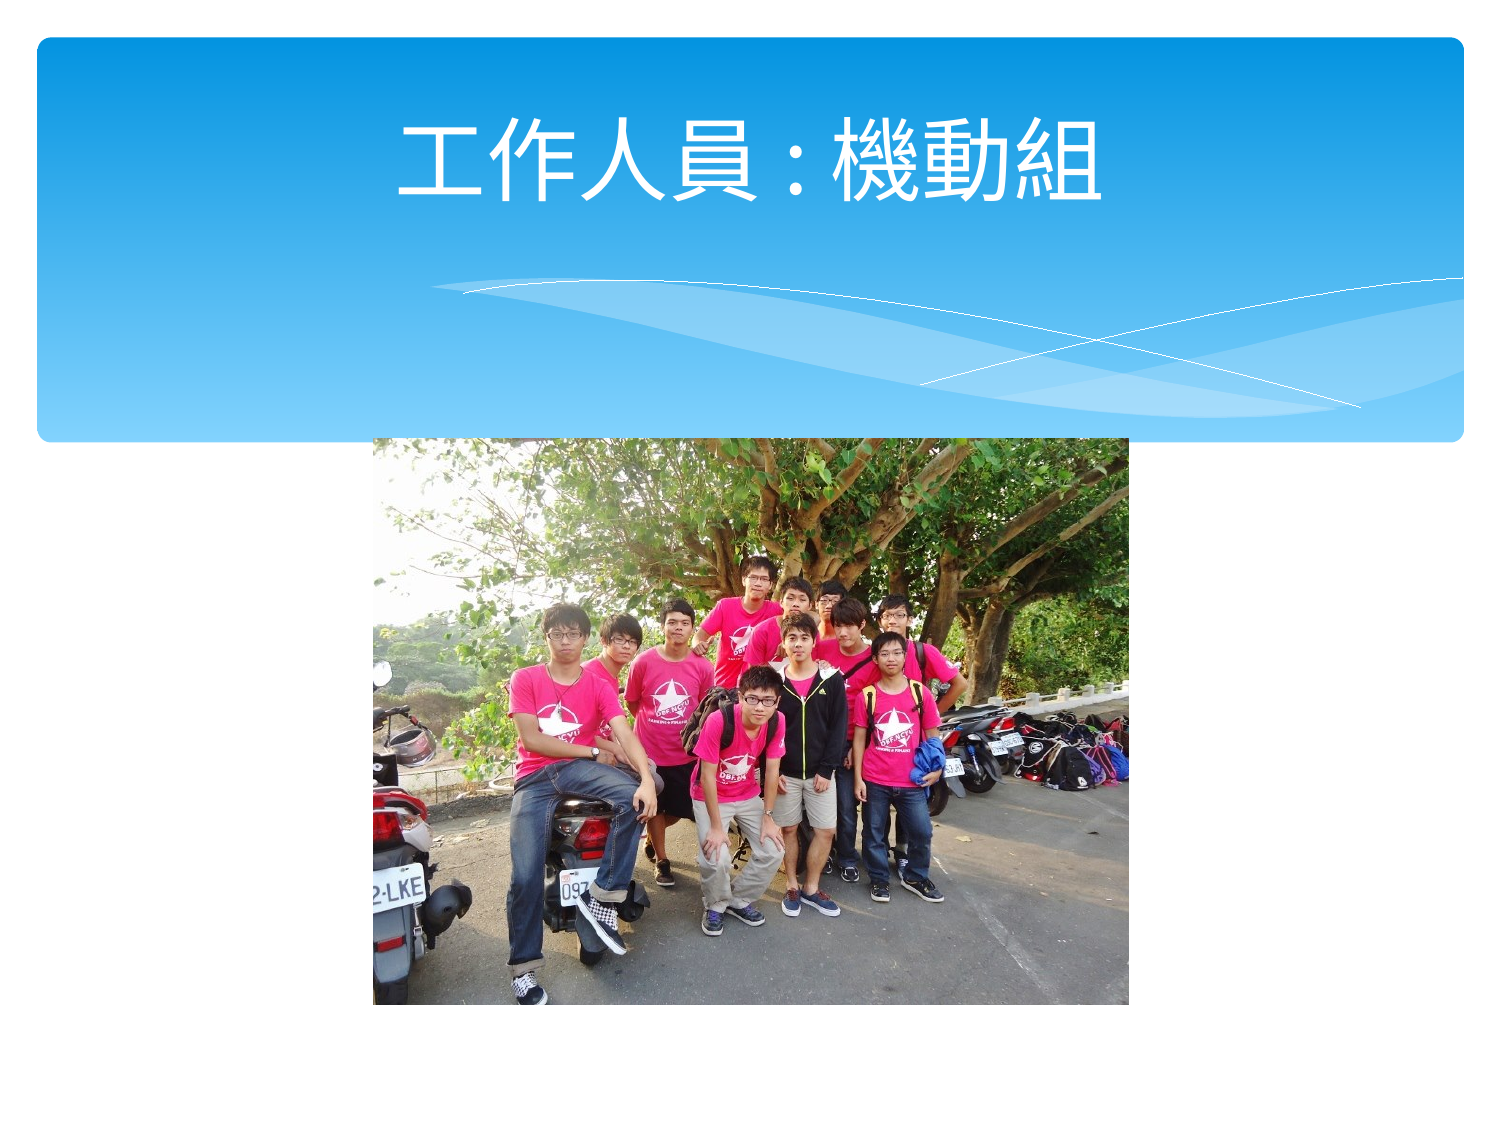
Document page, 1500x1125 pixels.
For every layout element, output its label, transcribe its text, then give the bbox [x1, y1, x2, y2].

picture [373, 438, 1129, 1005]
title 工作人員:機動組 [75, 55, 1426, 261]
